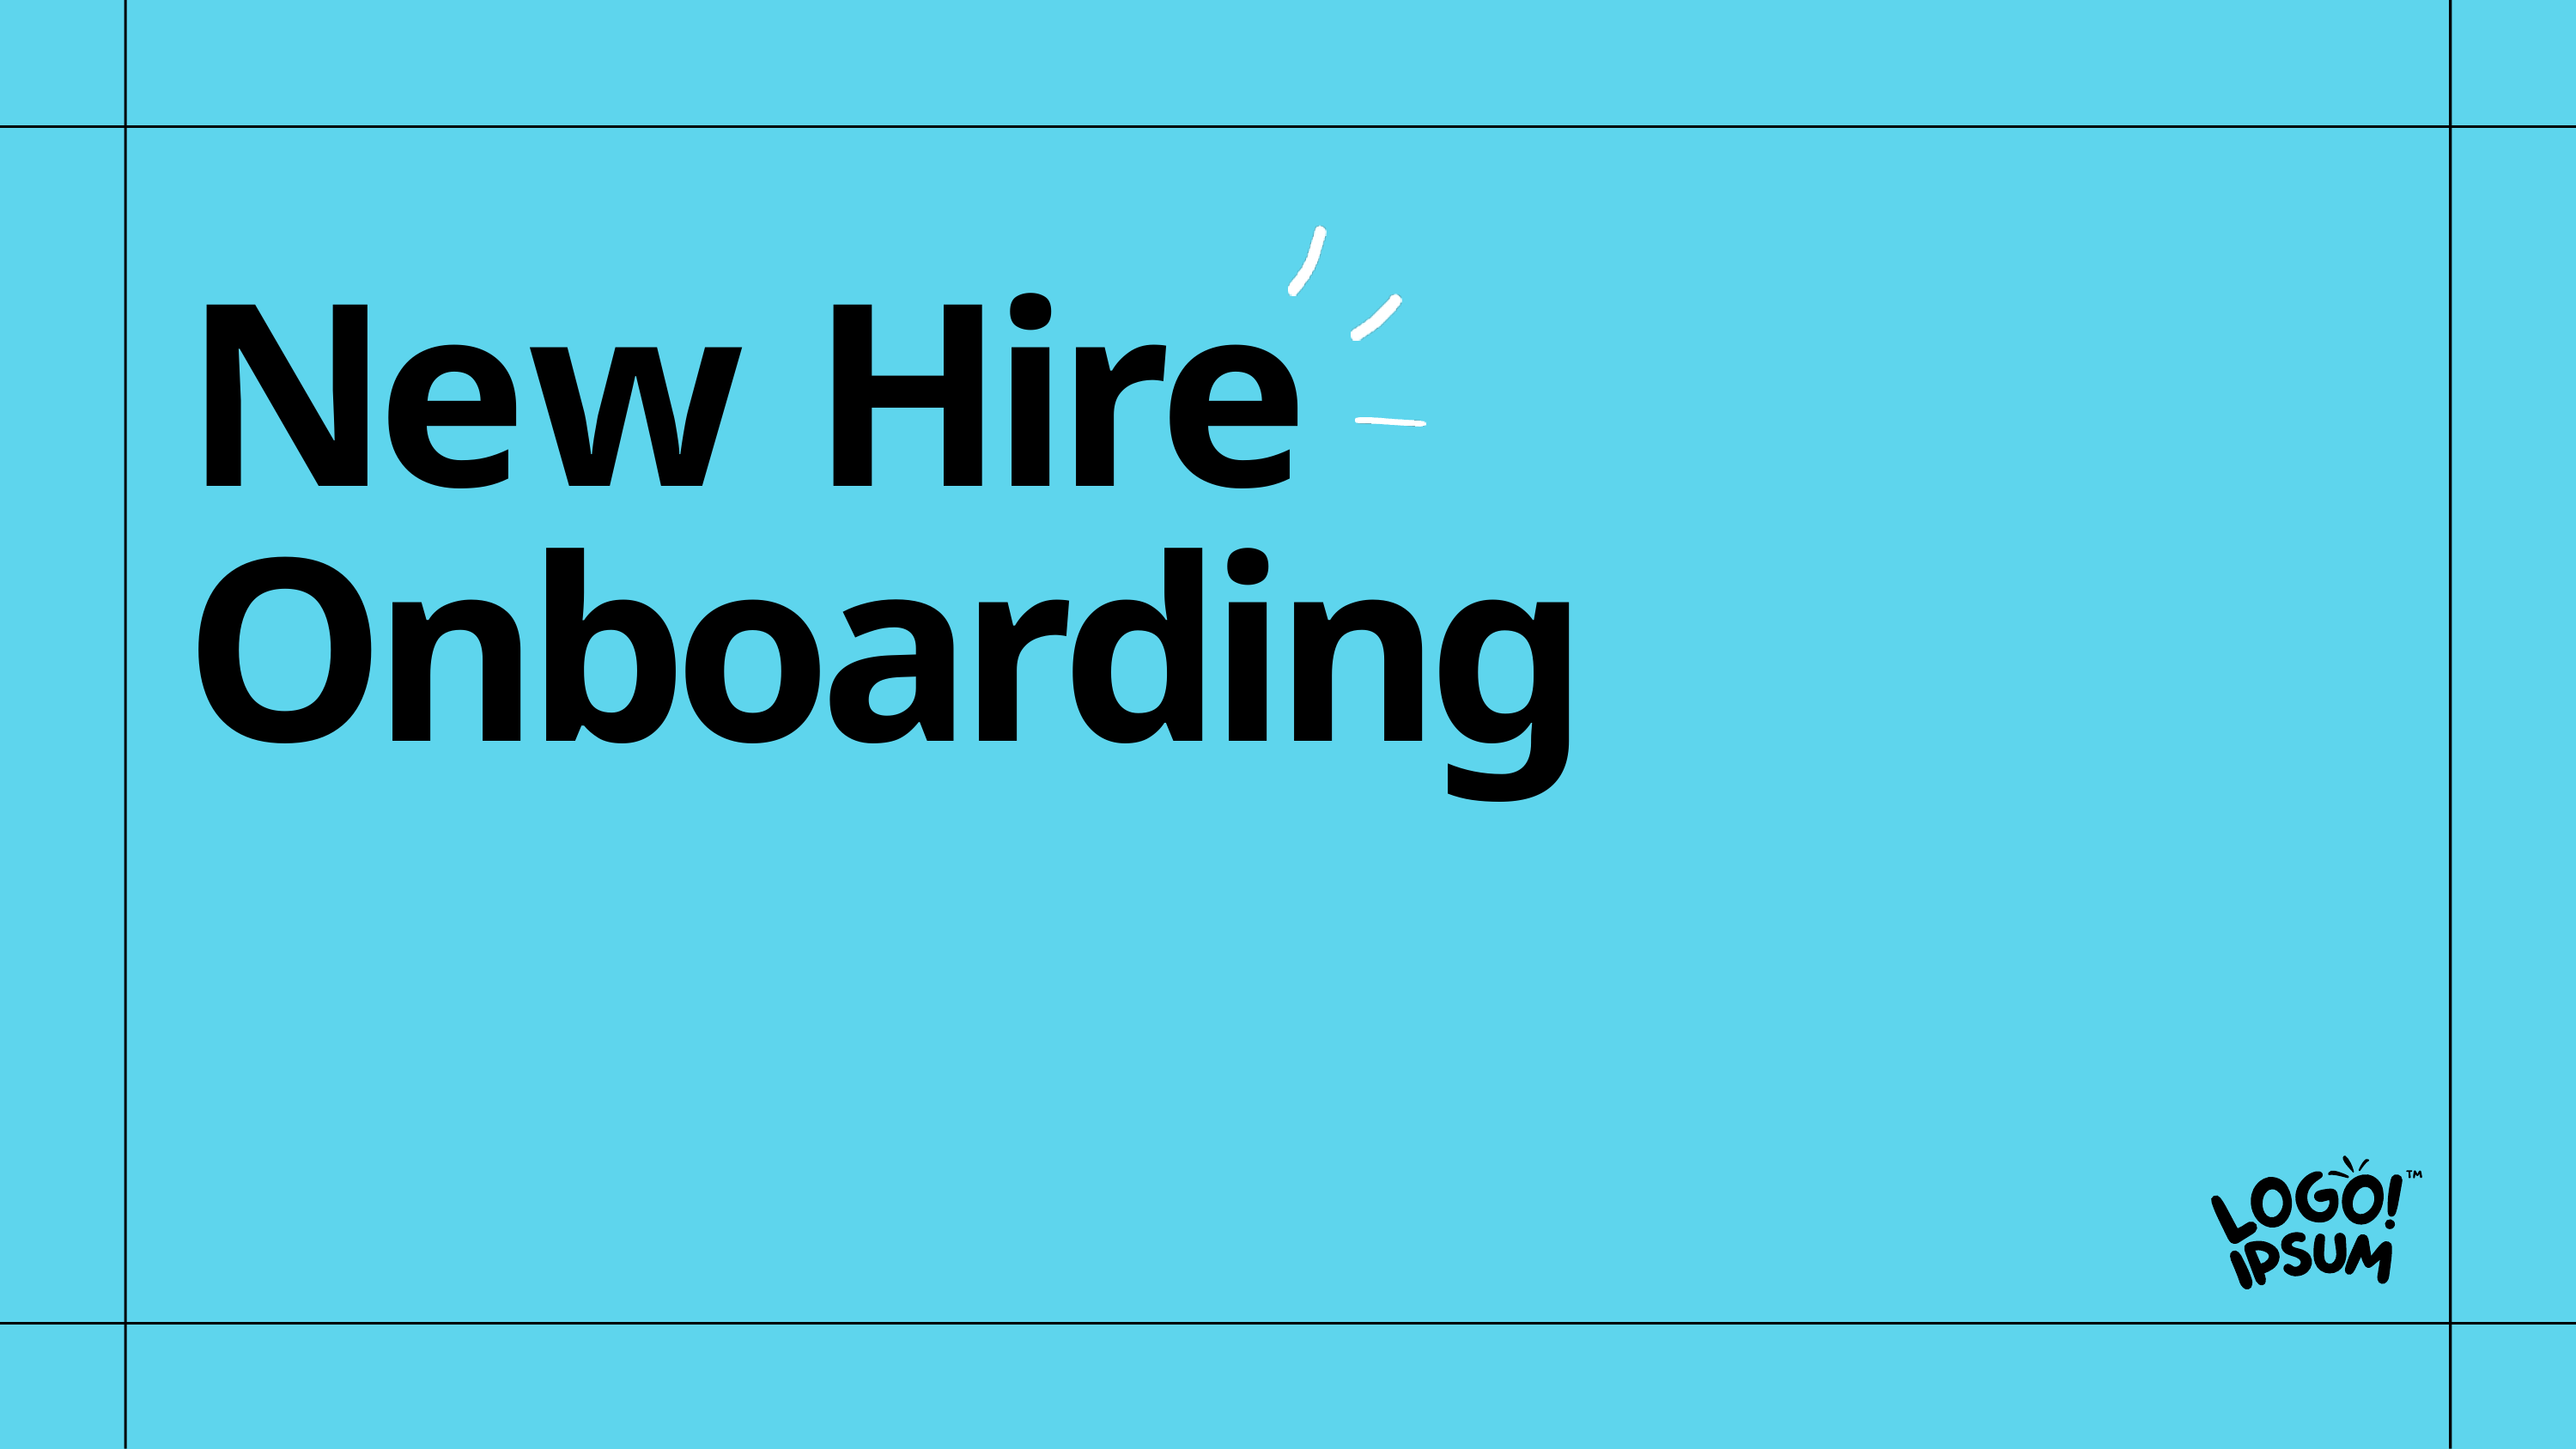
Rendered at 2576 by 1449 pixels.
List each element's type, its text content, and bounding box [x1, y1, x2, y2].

picture [1355, 417, 1426, 427]
title New Hire Onboarding [170, 174, 2404, 792]
picture [1351, 294, 1402, 341]
picture [1288, 225, 1327, 296]
picture [2210, 1155, 2422, 1290]
